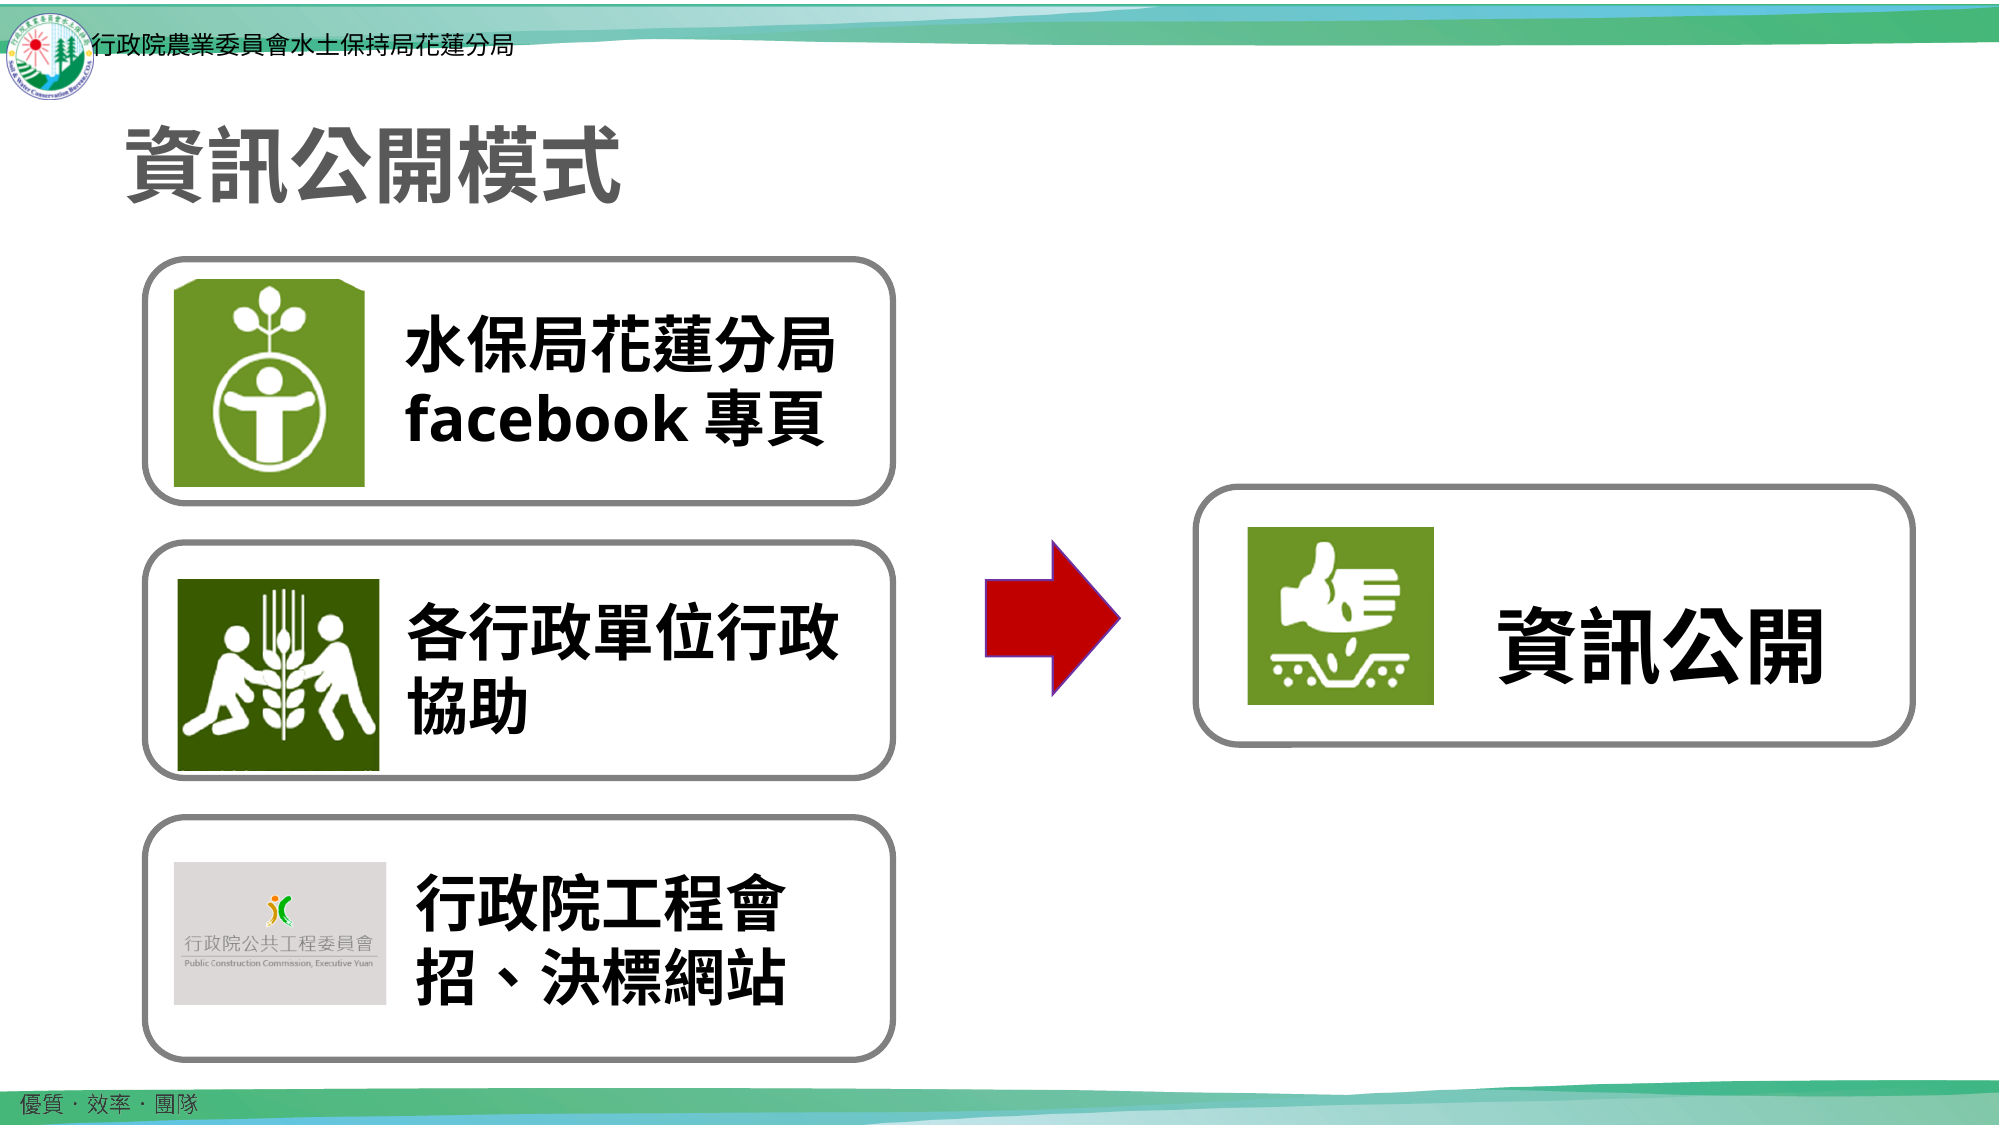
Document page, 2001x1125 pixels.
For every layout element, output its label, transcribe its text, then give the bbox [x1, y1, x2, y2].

text_box 資訊公開模式 [108, 105, 1803, 243]
text_box 資訊公開 [1480, 586, 1881, 702]
text_box 水保局花蓮分局facebook專頁 [389, 298, 871, 462]
text_box 行政院工程會招、決標網站 [401, 857, 860, 1021]
picture [0, 4, 1999, 1125]
text_box 各行政單位行政協助 [392, 586, 881, 750]
text_box [985, 542, 1120, 695]
